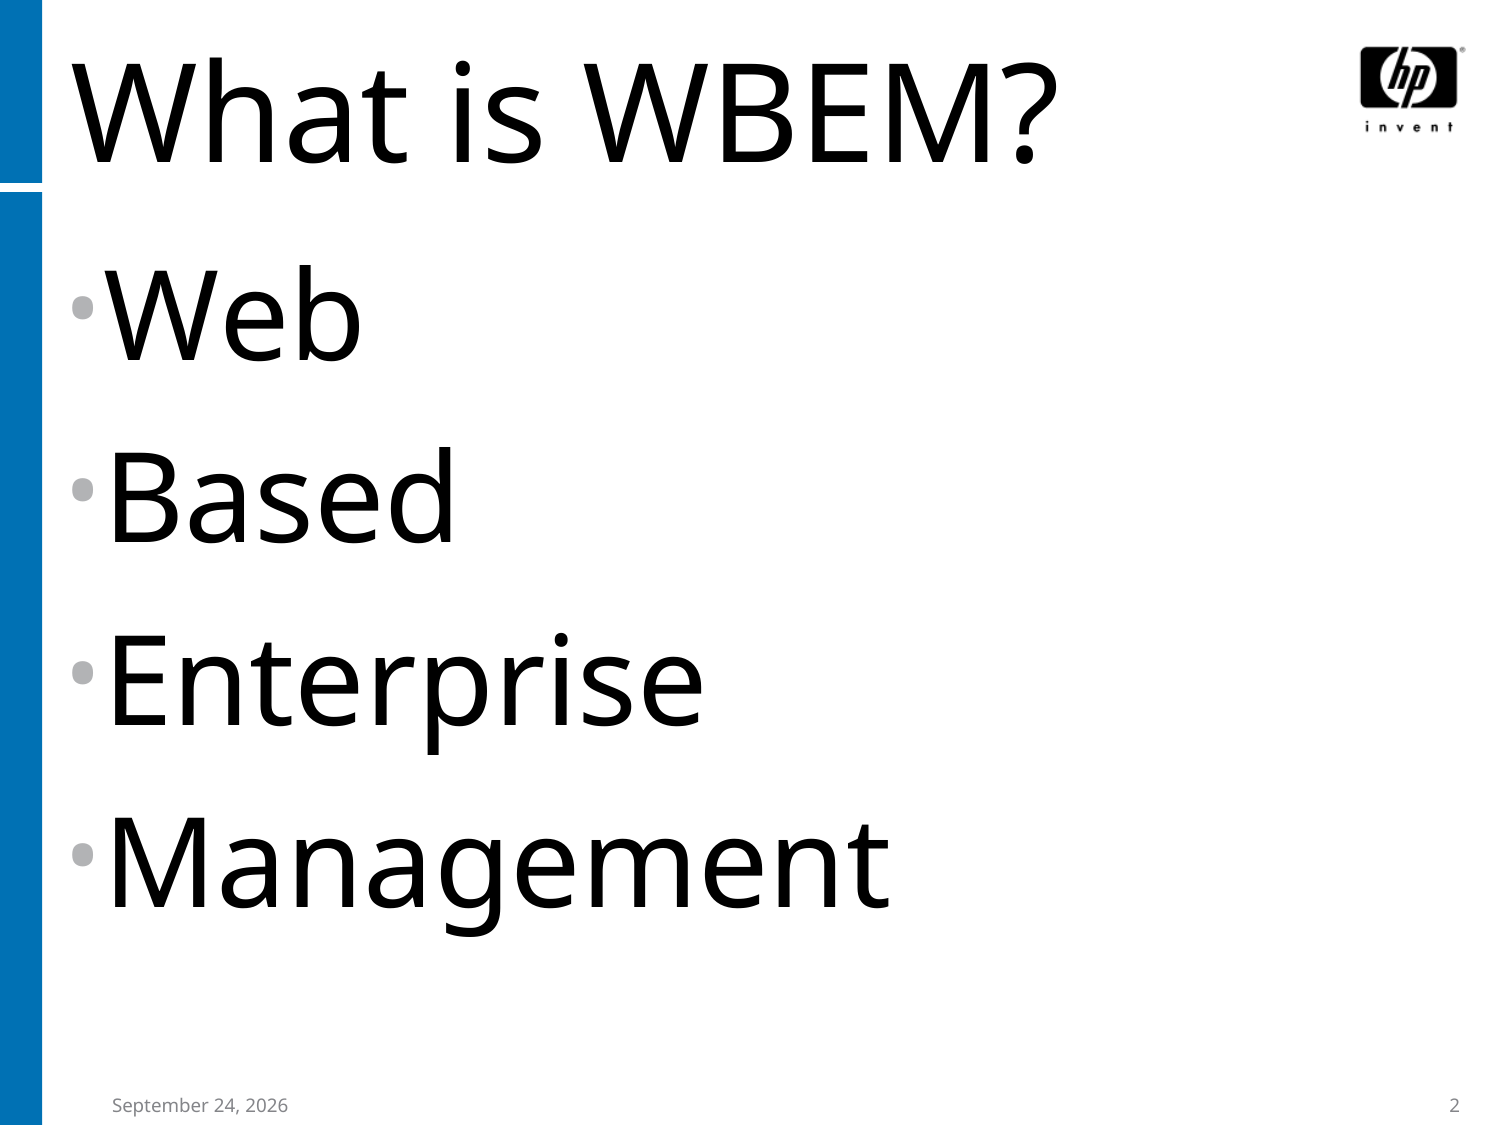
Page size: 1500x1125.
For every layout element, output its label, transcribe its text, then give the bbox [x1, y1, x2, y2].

list Web Based Enterprise Management [65, 237, 1423, 1048]
picture [1350, 37, 1472, 141]
title What is WBEM? [70, 26, 1322, 199]
